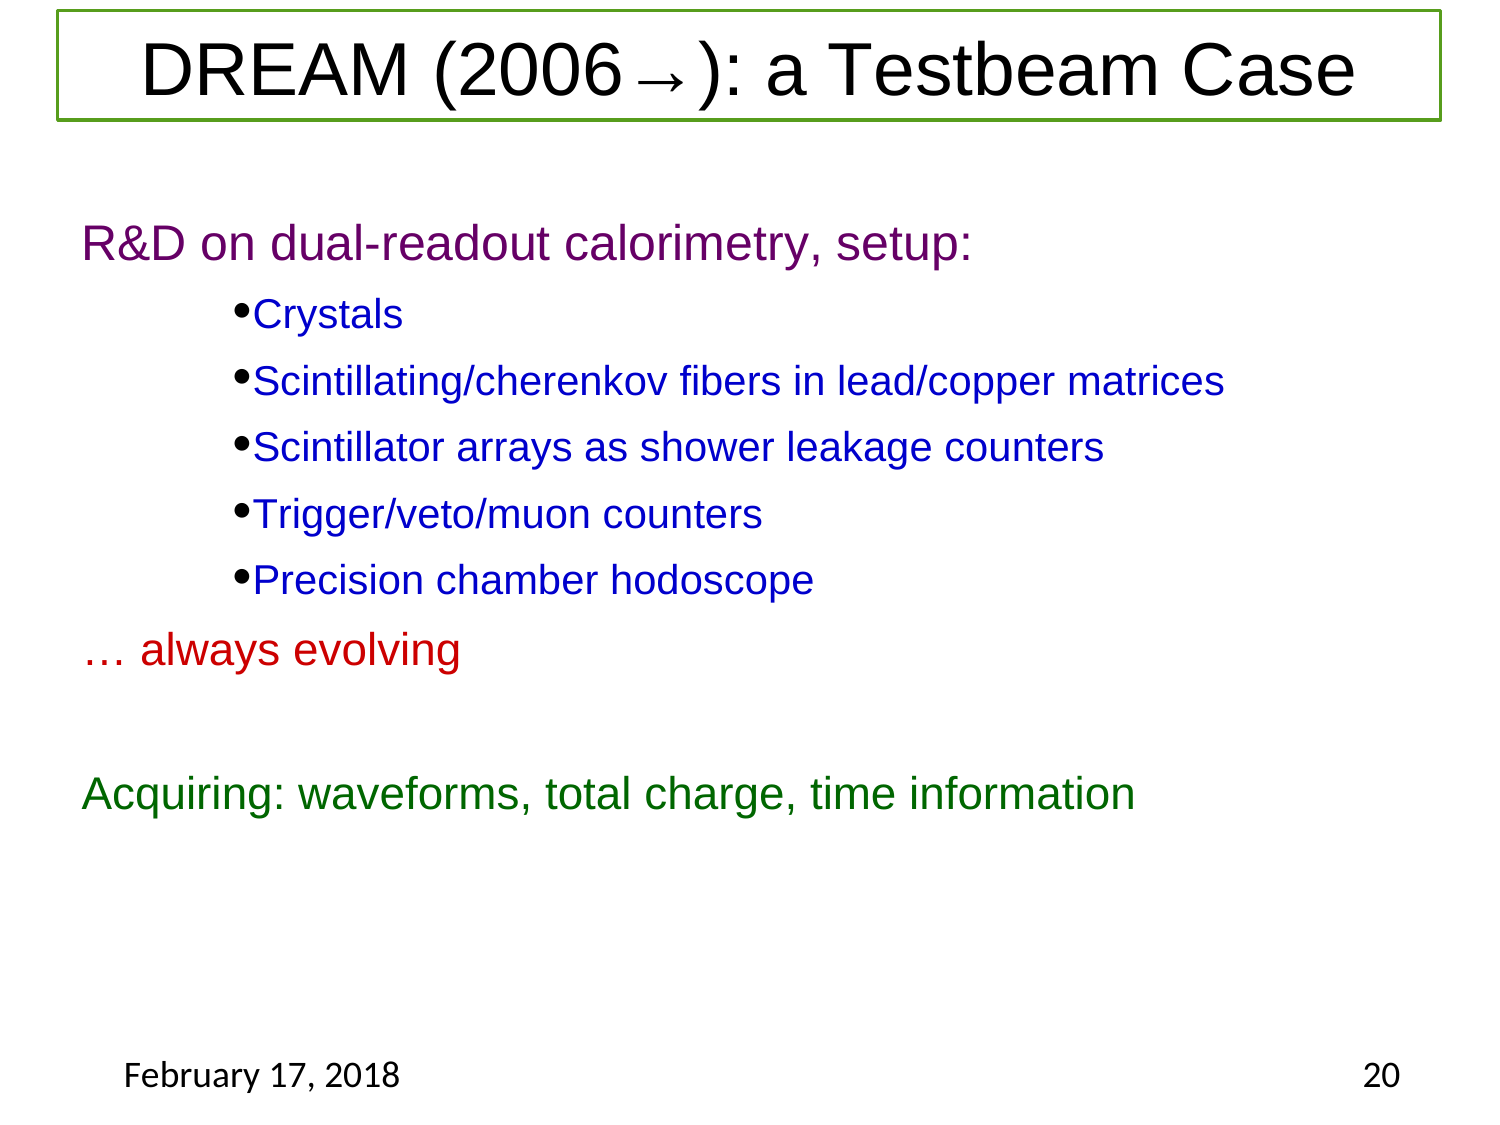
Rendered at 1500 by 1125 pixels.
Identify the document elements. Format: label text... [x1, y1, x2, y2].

title DREAM (2006→): a Testbeam Case [57, 10, 1441, 121]
text_box R&D on dual-readout calorimetry, setup: Crystals Scintillating/cherenkov fibers in lead/copper matrices Scintillator arrays as shower leakage counters Trigger/veto/muon counters Precision chamber hodoscope … always evolving Acquiring: waveforms, total charge, time information [81, 210, 1351, 1000]
